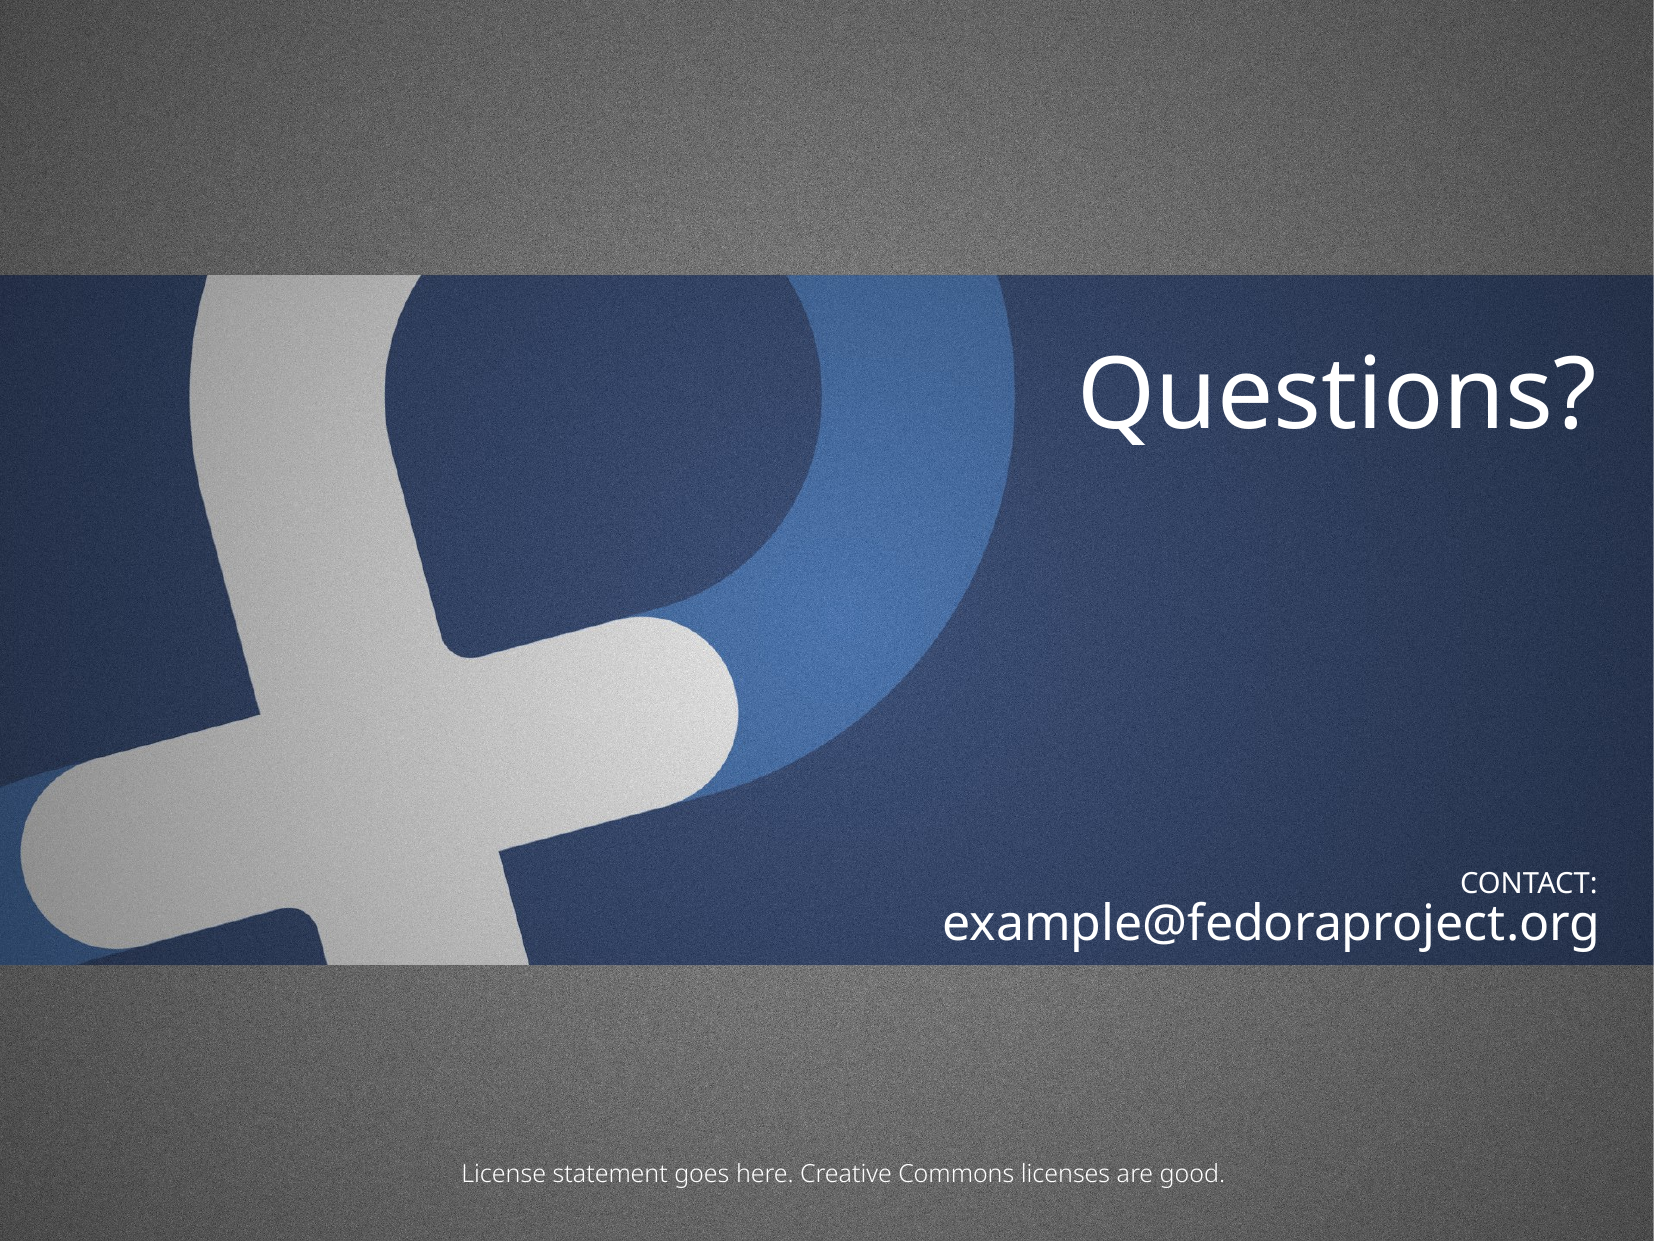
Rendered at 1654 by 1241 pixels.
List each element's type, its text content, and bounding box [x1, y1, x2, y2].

text_box License statement goes here. Creative Commons licenses are good. [75, 1126, 1613, 1197]
picture [0, 0, 1654, 1241]
text_box CONTACT: [77, 854, 1613, 903]
text_box example@fedoraproject.org [80, 879, 1616, 951]
title Questions? [22, 333, 1598, 446]
